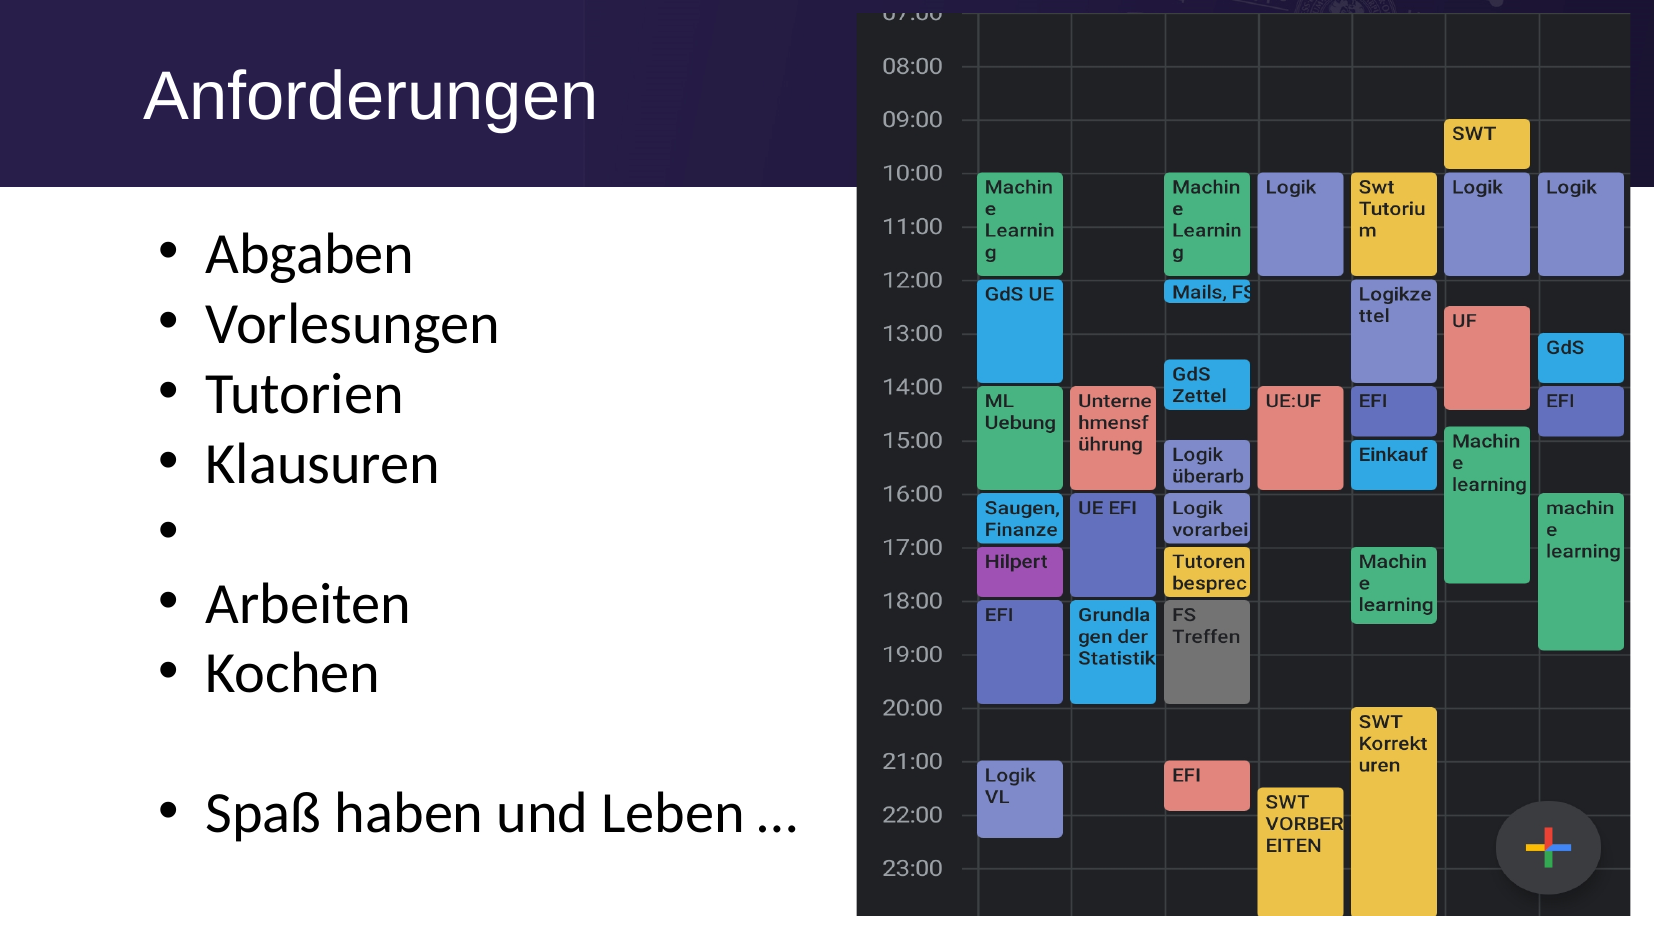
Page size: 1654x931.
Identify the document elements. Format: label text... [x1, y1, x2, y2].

picture [0, 0, 1654, 916]
text_box Anforderungen [143, 14, 856, 170]
text_box Abgaben Vorlesungen Tutorien Klausuren Arbeiten Kochen Spaß haben und Leben … [143, 207, 856, 859]
